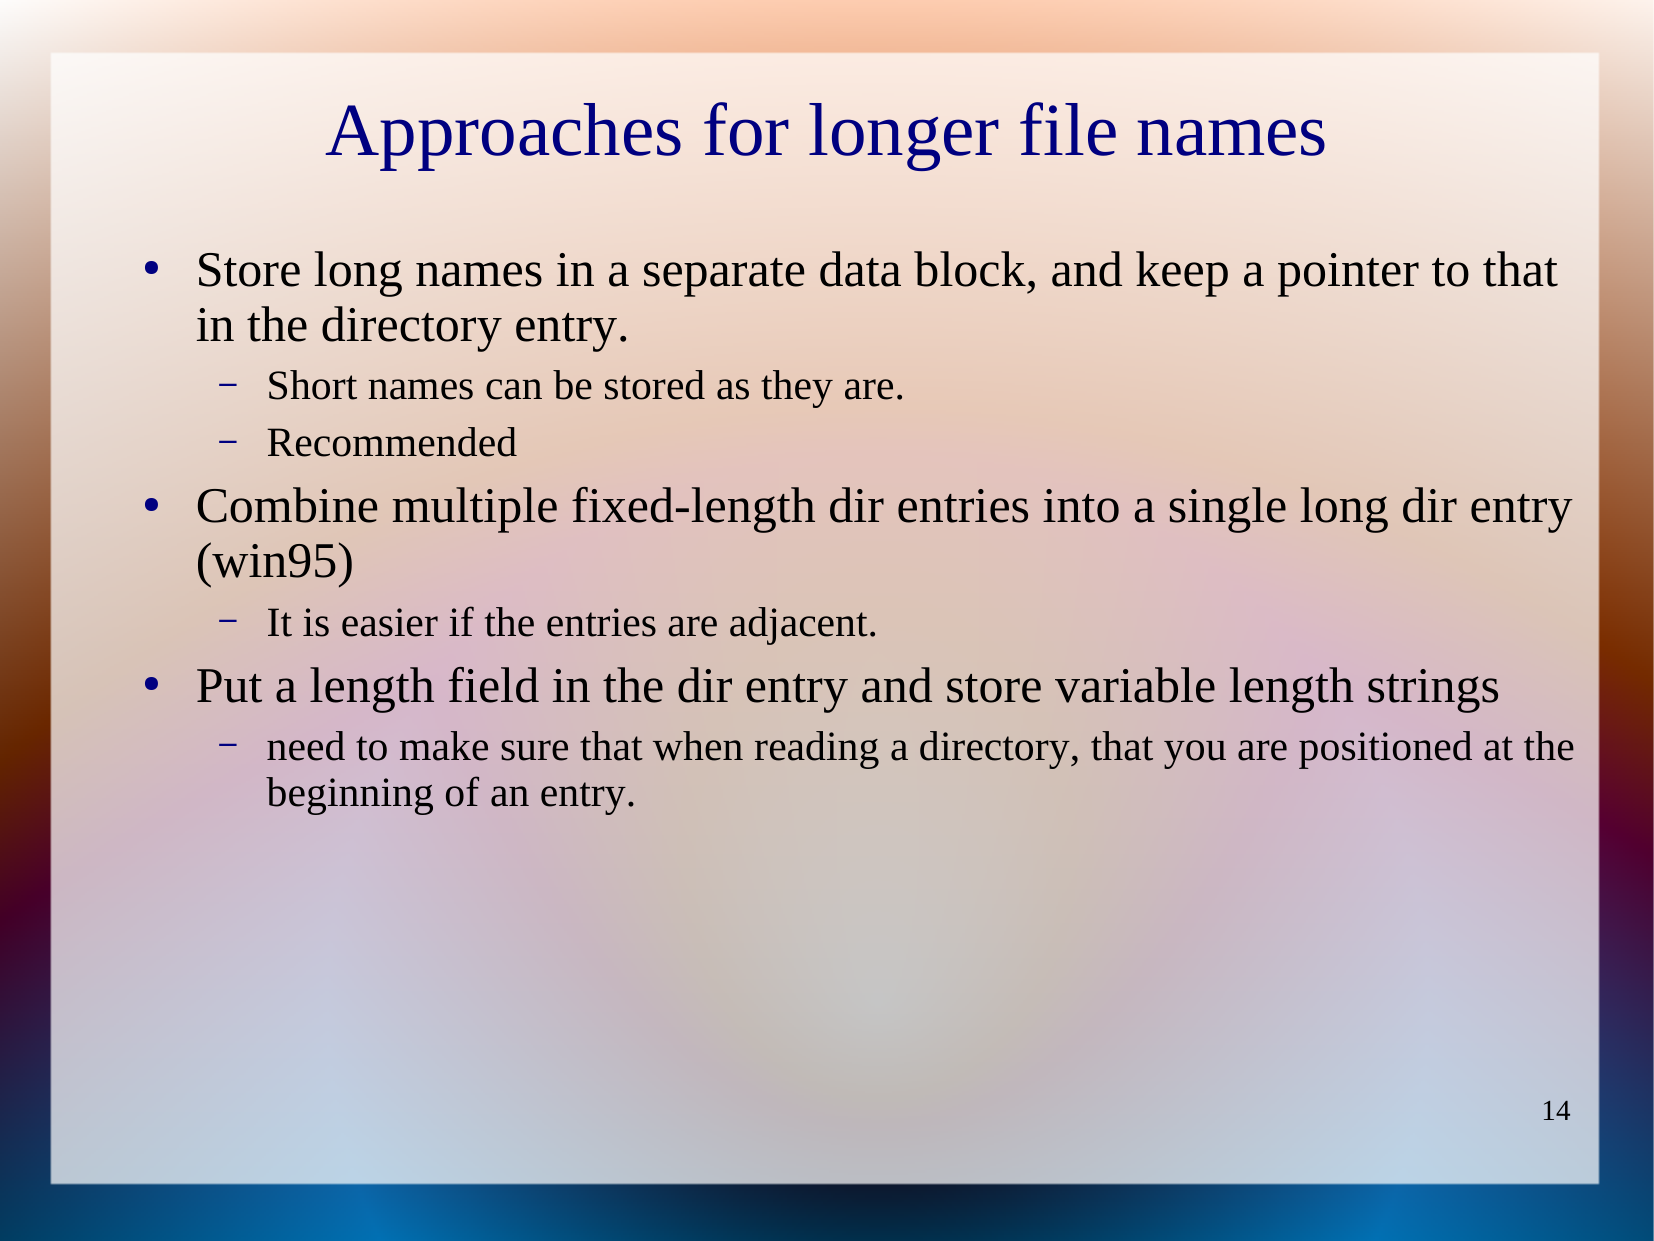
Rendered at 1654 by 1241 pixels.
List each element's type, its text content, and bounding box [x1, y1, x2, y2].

picture [0, 0, 1654, 1241]
list Store long names in a separate data block, and keep a pointer to that in the directory entry. Short names can be stored as they are. Recommended Combine multiple fixed-length dir entries into a single long dir entry (win95) It is easier if the entries are adjacent. Put a length field in the dir entry and store variable length strings need to make sure that when reading a directory, that you are positioned at the beginning of an entry. [110, 234, 1620, 1109]
title Approaches for longer file names [37, 38, 1618, 180]
